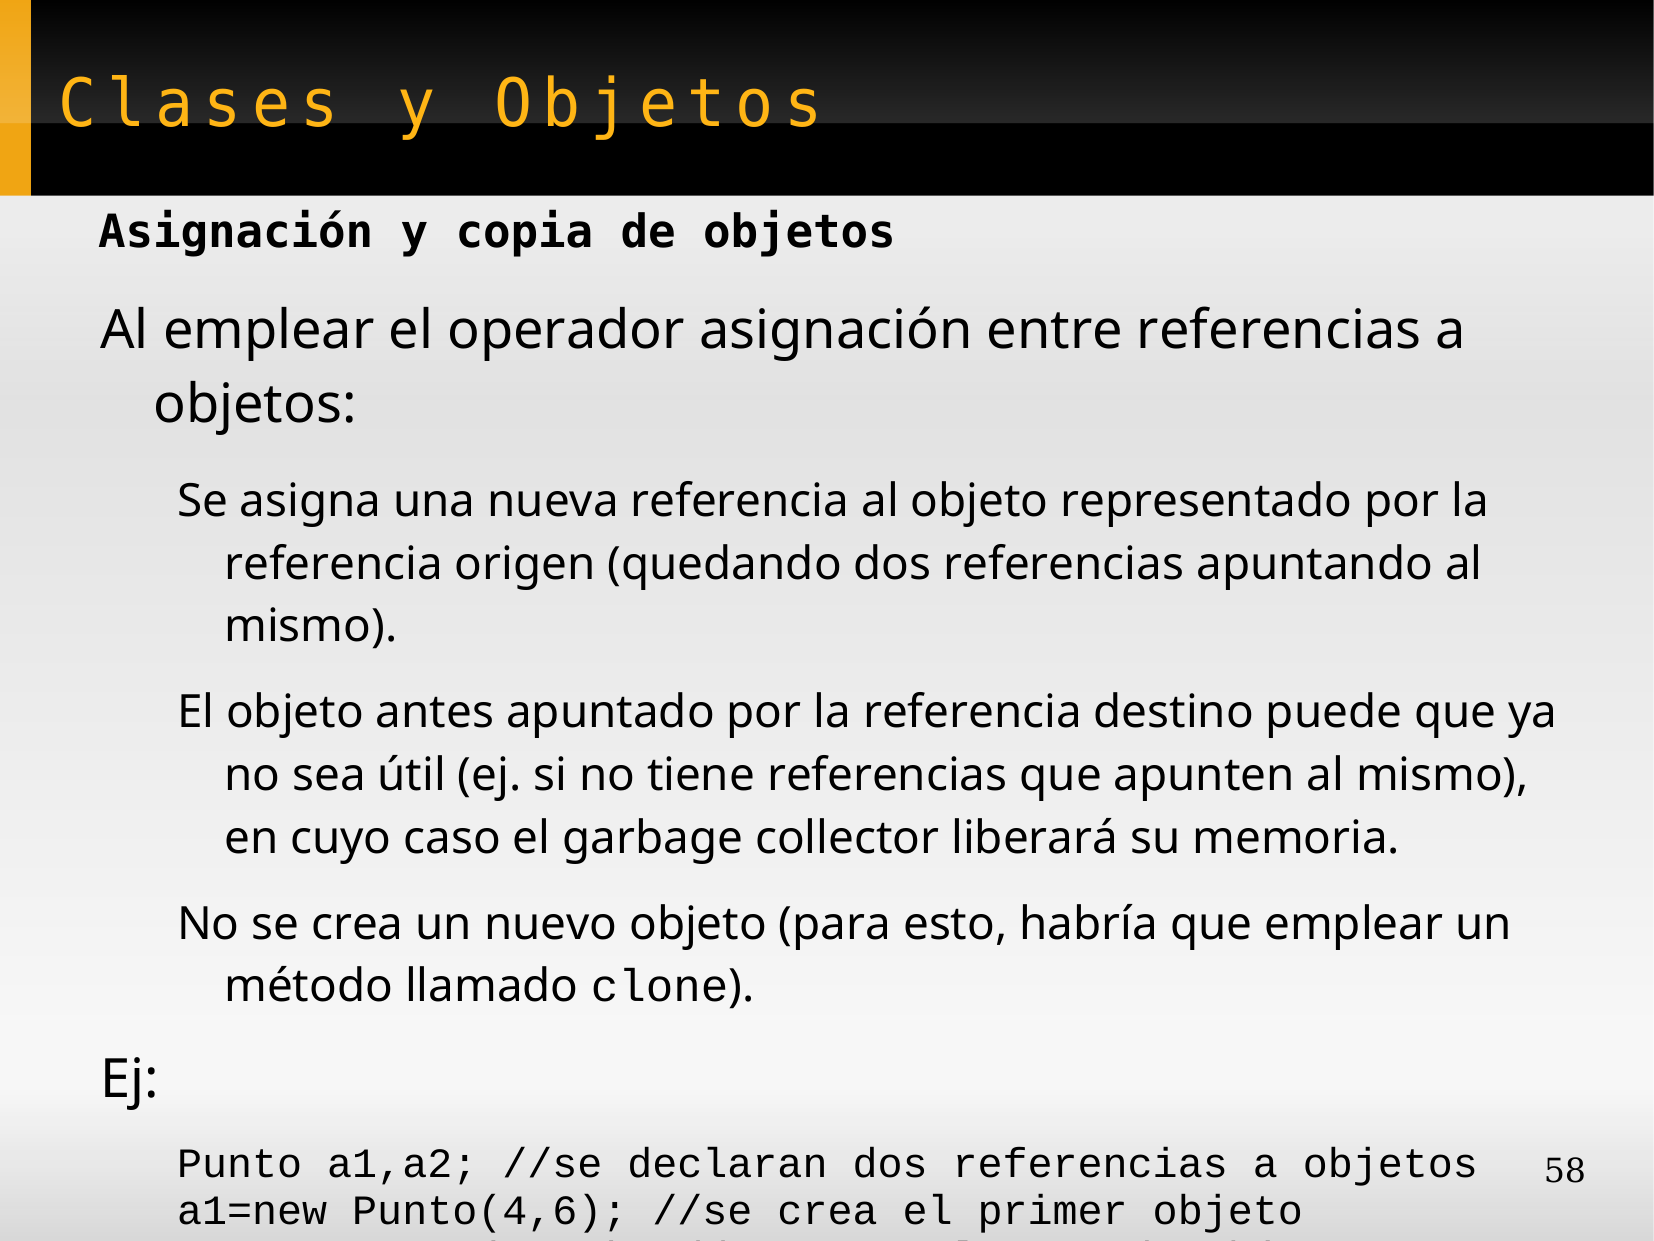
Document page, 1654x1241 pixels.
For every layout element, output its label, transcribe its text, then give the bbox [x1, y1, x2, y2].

picture [0, 0, 1654, 1241]
list Al emplear el operador asignación entre referencias a objetos: Se asigna una nueva referencia al objeto representado por la referencia origen (quedando dos referencias apuntando al mismo). El objeto antes apuntado por la referencia destino puede que ya no sea útil (ej. si no tiene referencias que apunten al mismo), en cuyo caso el garbage collector liberará su memoria. No se crea un nuevo objeto (para esto, habría que emplear un método llamado clone). Ej: Punto a1,a2; //se declaran dos referencias a objetos a1=new Punto(4,6); //se crea el primer objeto a2=new Punto(3,42); //se crea el segundo objeto a1=a2; //el antiguo objeto Punto(4,6) es desechable [82, 290, 1571, 1195]
text_box Asignación y copia de objetos [83, 197, 911, 266]
title Clases y Objetos [59, 29, 1506, 178]
